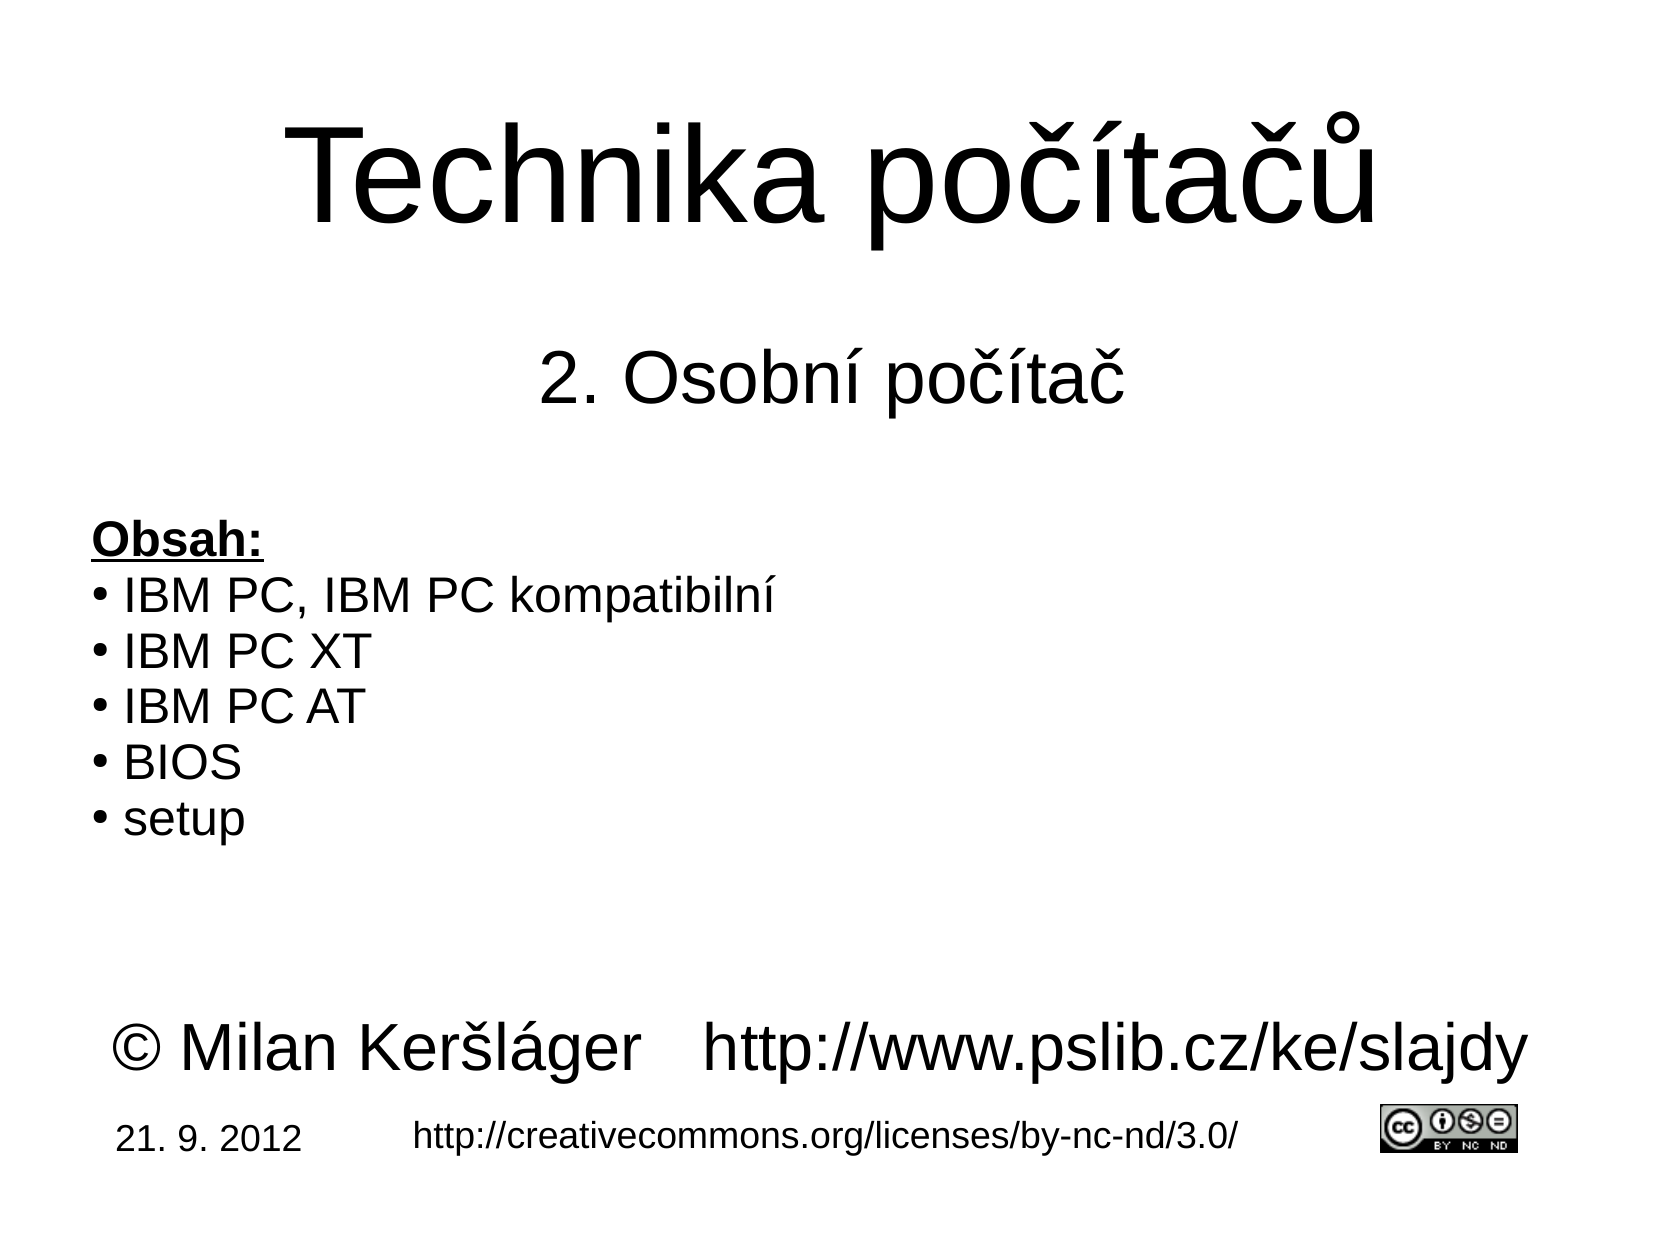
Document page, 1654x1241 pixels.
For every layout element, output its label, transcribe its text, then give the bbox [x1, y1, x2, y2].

text_box http://creativecommons.org/licenses/by-nc-nd/3.0/ [339, 1107, 1313, 1165]
title Technika počítačů 2. Osobní počítač [88, 56, 1577, 461]
text_box Obsah: IBM PC, IBM PC kompatibilní IBM PC XT IBM PC AT BIOS setup [76, 503, 1583, 854]
picture [1380, 1104, 1518, 1153]
list © Milan Keršláger http://www.pslib.cz/ke/slajdy [76, 1009, 1565, 1087]
text_box 21.9.2012 [100, 1110, 337, 1168]
